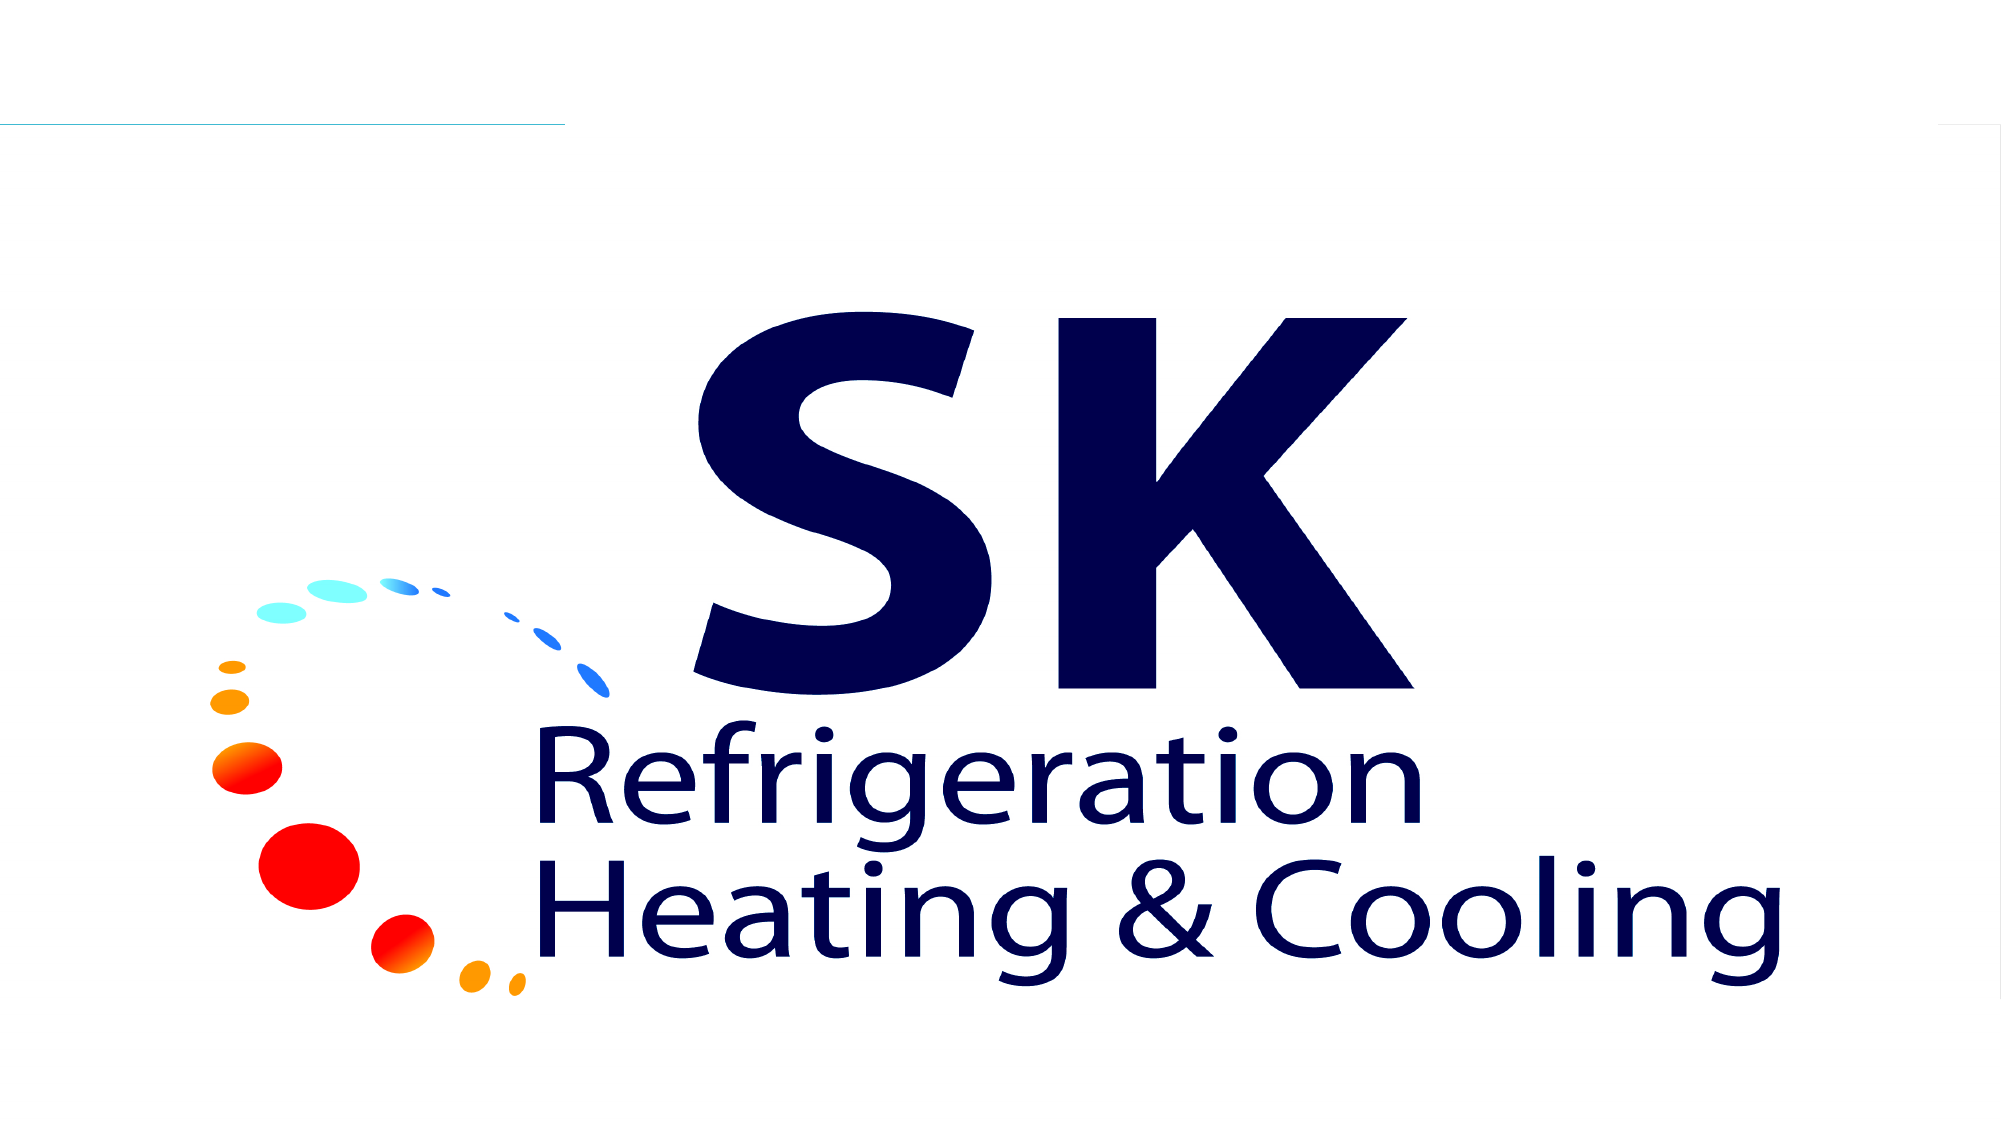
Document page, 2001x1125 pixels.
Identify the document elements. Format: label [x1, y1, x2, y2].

picture [0, 125, 2000, 1125]
